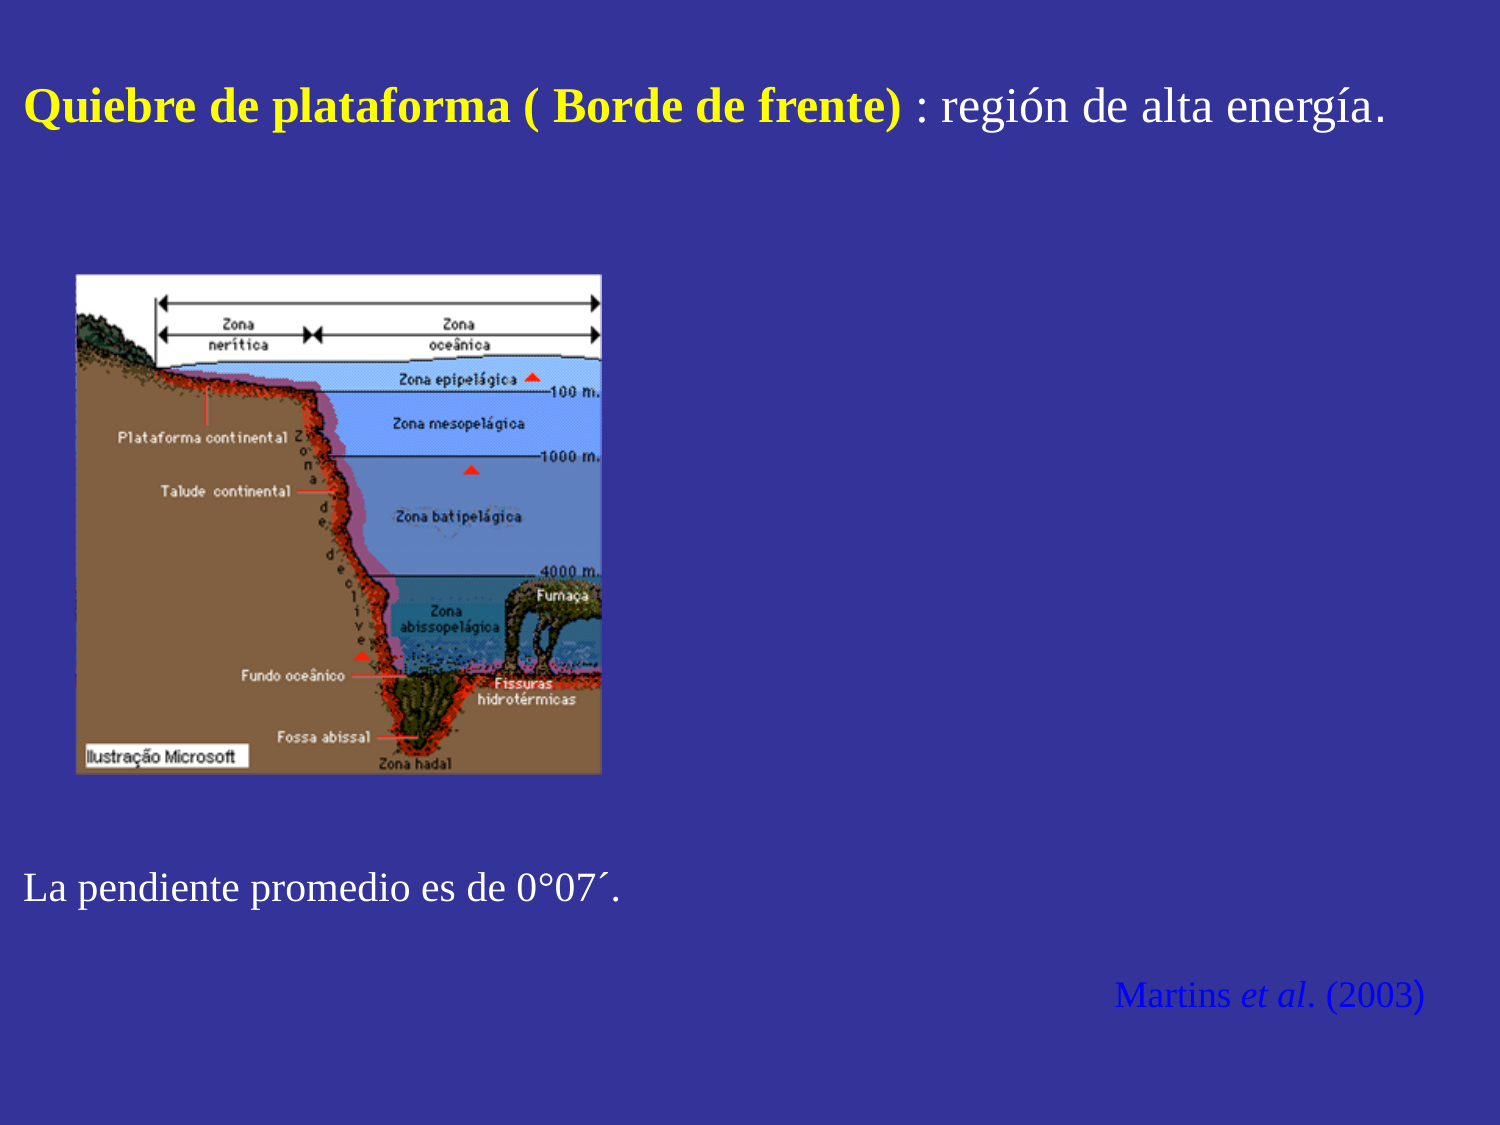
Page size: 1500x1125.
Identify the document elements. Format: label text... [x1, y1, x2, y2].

picture [75, 274, 602, 775]
text_box Martins et al. (2003) [1099, 962, 1441, 1023]
text_box Quiebre de plataforma ( Borde de frente) : región de alta energía. [8, 64, 1403, 141]
text_box La pendiente promedio es de 0°07´. [8, 852, 637, 918]
